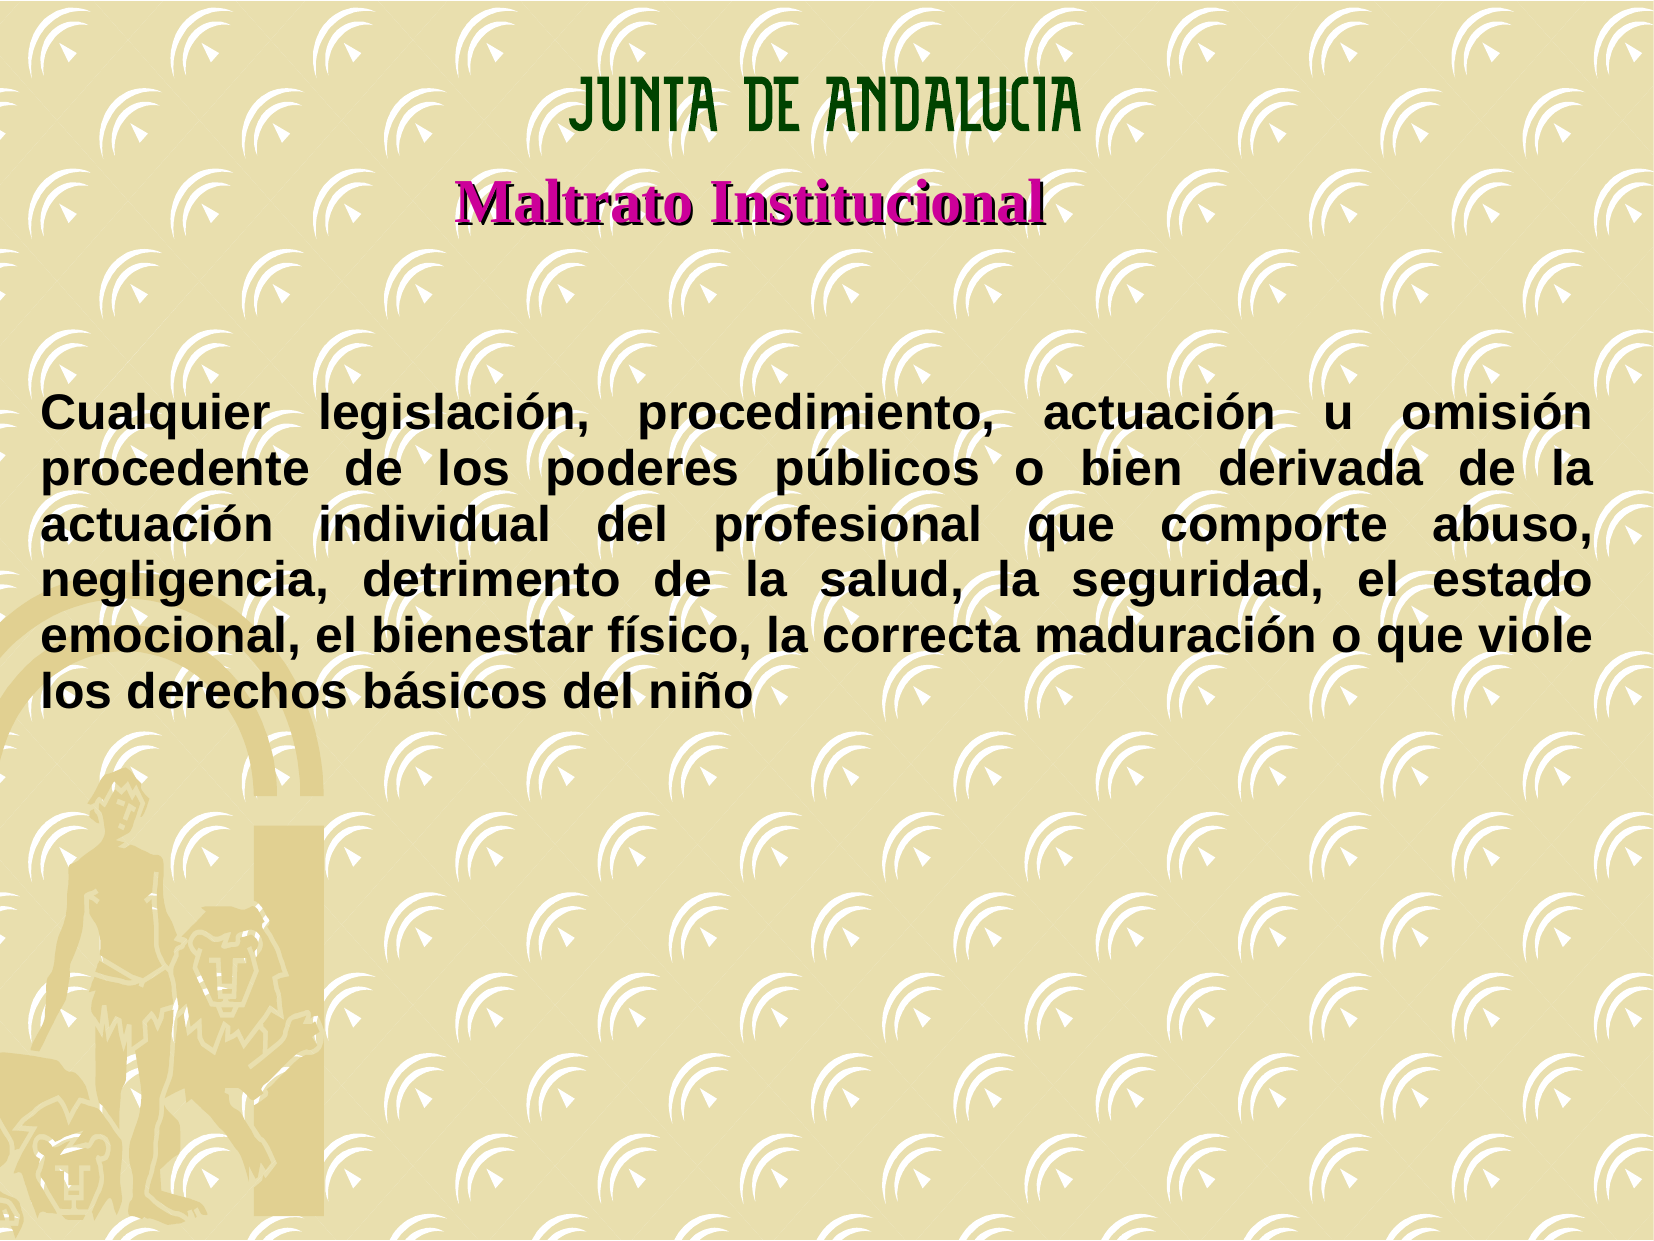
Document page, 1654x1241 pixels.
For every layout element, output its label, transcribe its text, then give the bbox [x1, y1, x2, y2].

text_box Cualquier legislación, procedimiento, actuación u omisión procedente de los poderes públicos o bien derivada de la actuación individual del profesional que comporte abuso, negligencia, detrimento de la salud, la seguridad, el estado emocional, el bienestar físico, la correcta maduración o que viole los derechos básicos del niño [40, 248, 1595, 972]
text_box [40, 275, 1647, 1161]
picture [0, 0, 1654, 1241]
text_box Maltrato Institucional [236, 159, 1264, 248]
text_box [35, 448, 40, 910]
